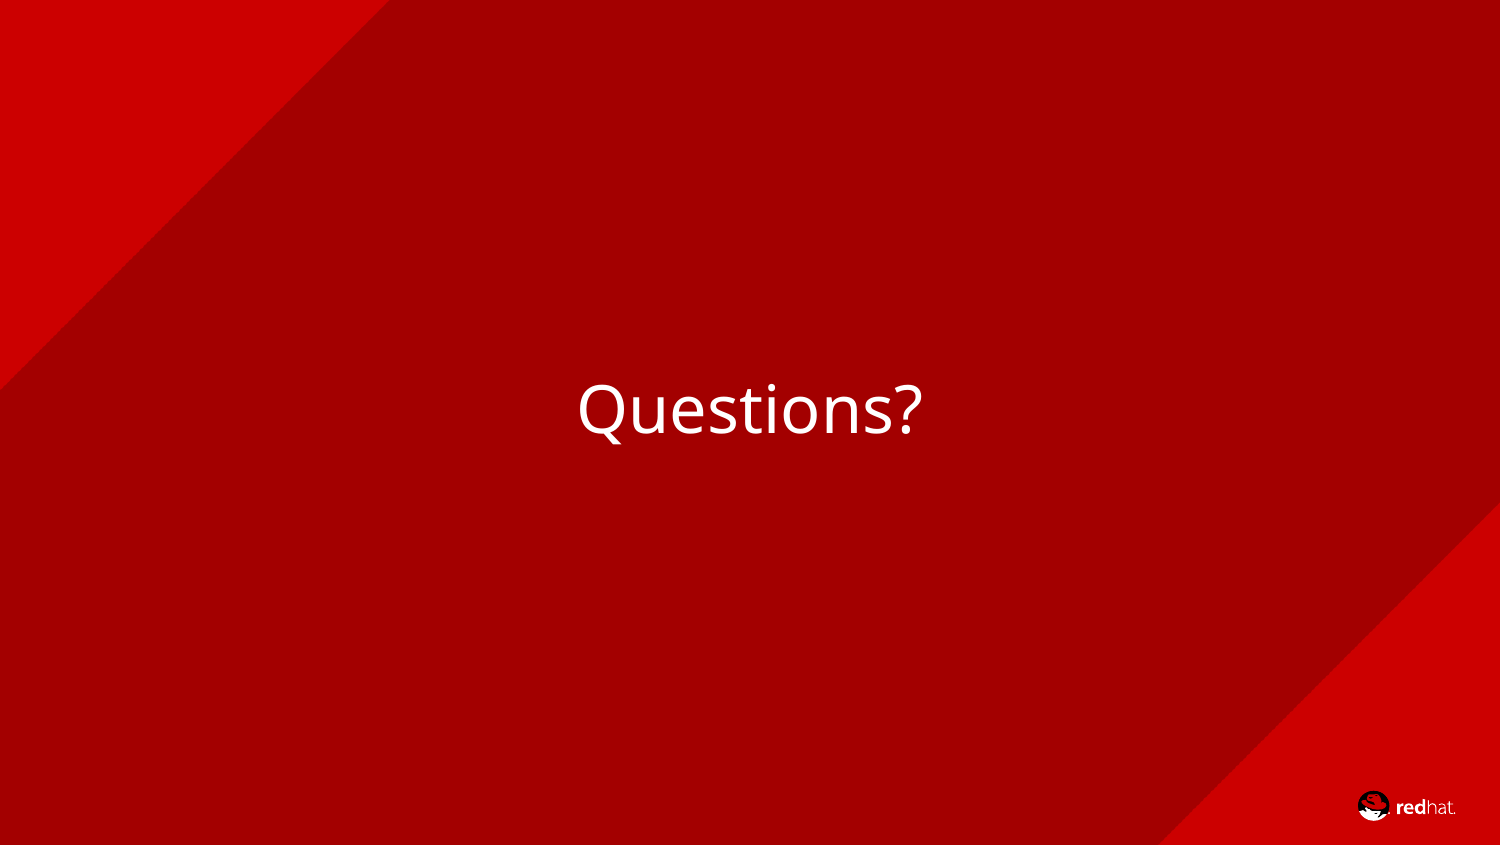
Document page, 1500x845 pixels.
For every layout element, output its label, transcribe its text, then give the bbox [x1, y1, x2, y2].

title Questions? [112, 330, 1388, 486]
picture [0, 0, 1500, 845]
